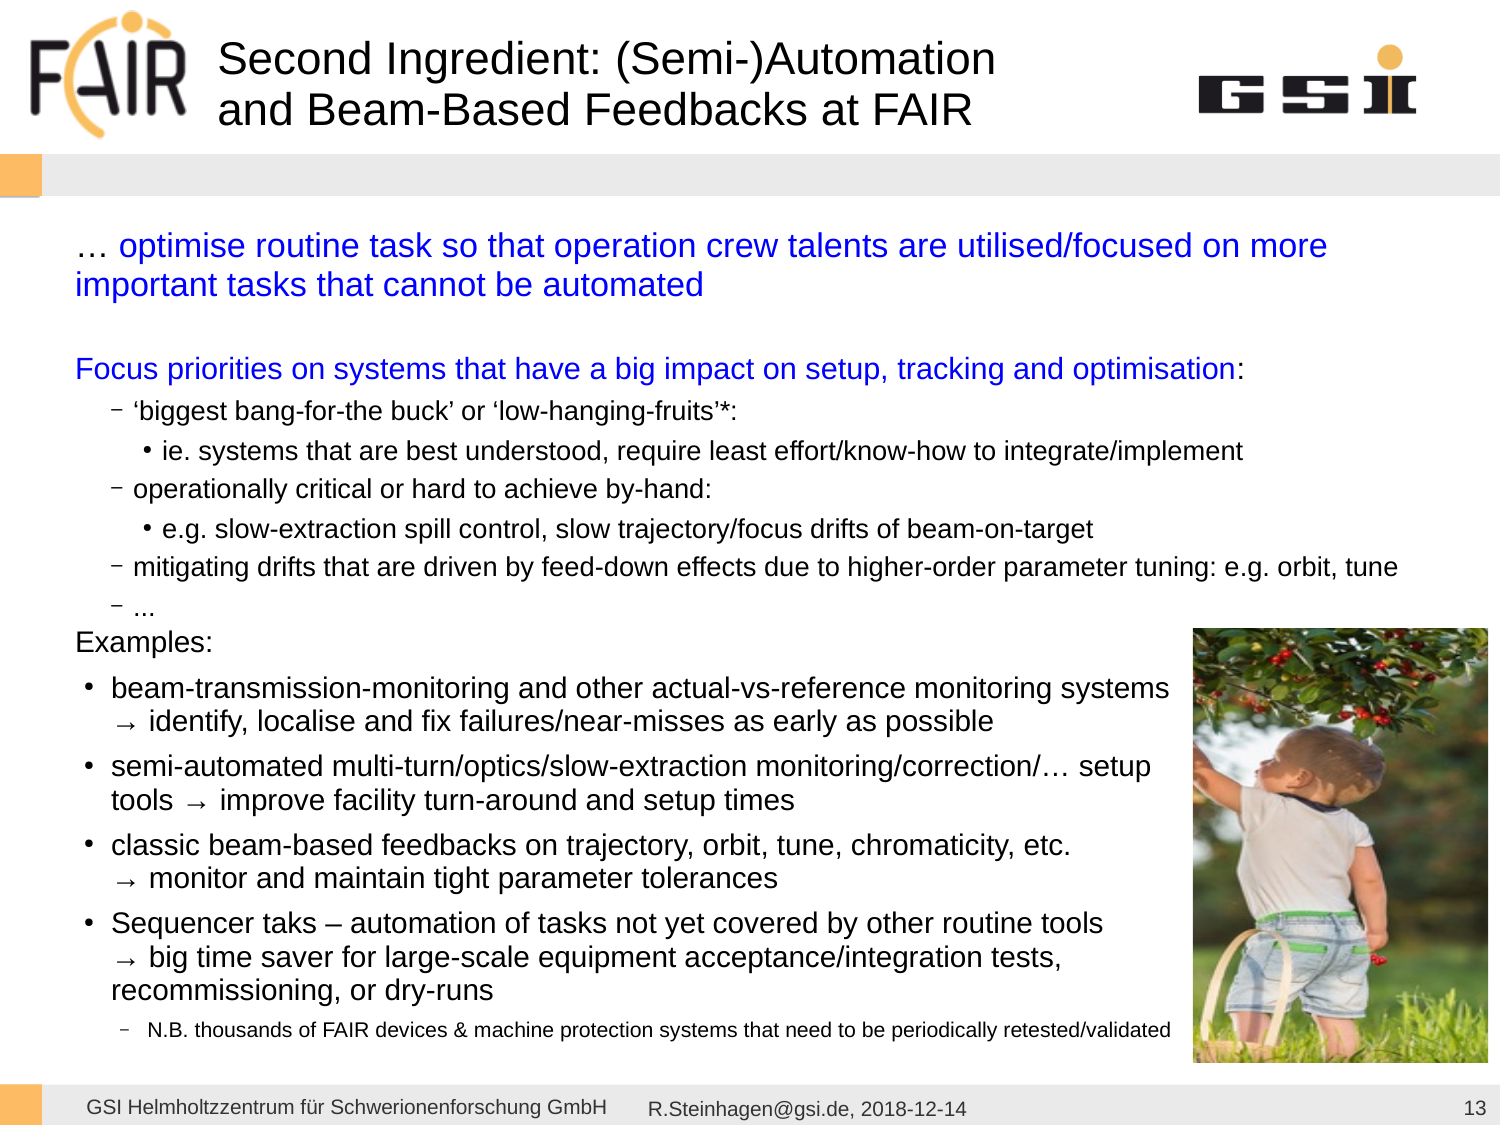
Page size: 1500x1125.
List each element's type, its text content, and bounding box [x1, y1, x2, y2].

list Examples: beam-transmission-monitoring and other actual-vs-reference monitoring systems → identify, localise and fix failures/near‑misses as early as possible semi-automated multi-turn/optics/slow-extraction monitoring/correction/… setup tools → improve facility turn-around and setup times classic beam-based feedbacks on trajectory, orbit, tune, chromaticity, etc. → monitor and maintain tight parameter tolerances Sequencer taks – automation of tasks not yet covered by other routine tools → big time saver for large‑scale equipment acceptance/integration tests, recommissioning, or dry-runs N.B. thousands of FAIR devices & machine protection systems that need to be periodically retested/validated [75, 625, 1193, 1052]
list … optimise routine task so that operation crew talents are utilised/focused on more important tasks that cannot be automated Focus priorities on systems that have a big impact on setup, tracking and optimisation: ‘biggest bang-for-the buck’ or ‘low-hanging-fruits’*: ie. systems that are best understood, require least effort/know-how to integrate/implement operationally critical or hard to achieve by-hand: e.g. slow-extraction spill control, slow trajectory/focus drifts of beam-on-target mitigating drifts that are driven by feed-down effects due to higher-order parameter tuning: e.g. orbit, tune ... [75, 226, 1425, 626]
picture [30, 9, 187, 141]
title Second Ingredient: (Semi-)Automation and Beam-Based Feedbacks at FAIR [217, 20, 1109, 147]
picture [1197, 42, 1419, 117]
picture [1192, 628, 1489, 1063]
